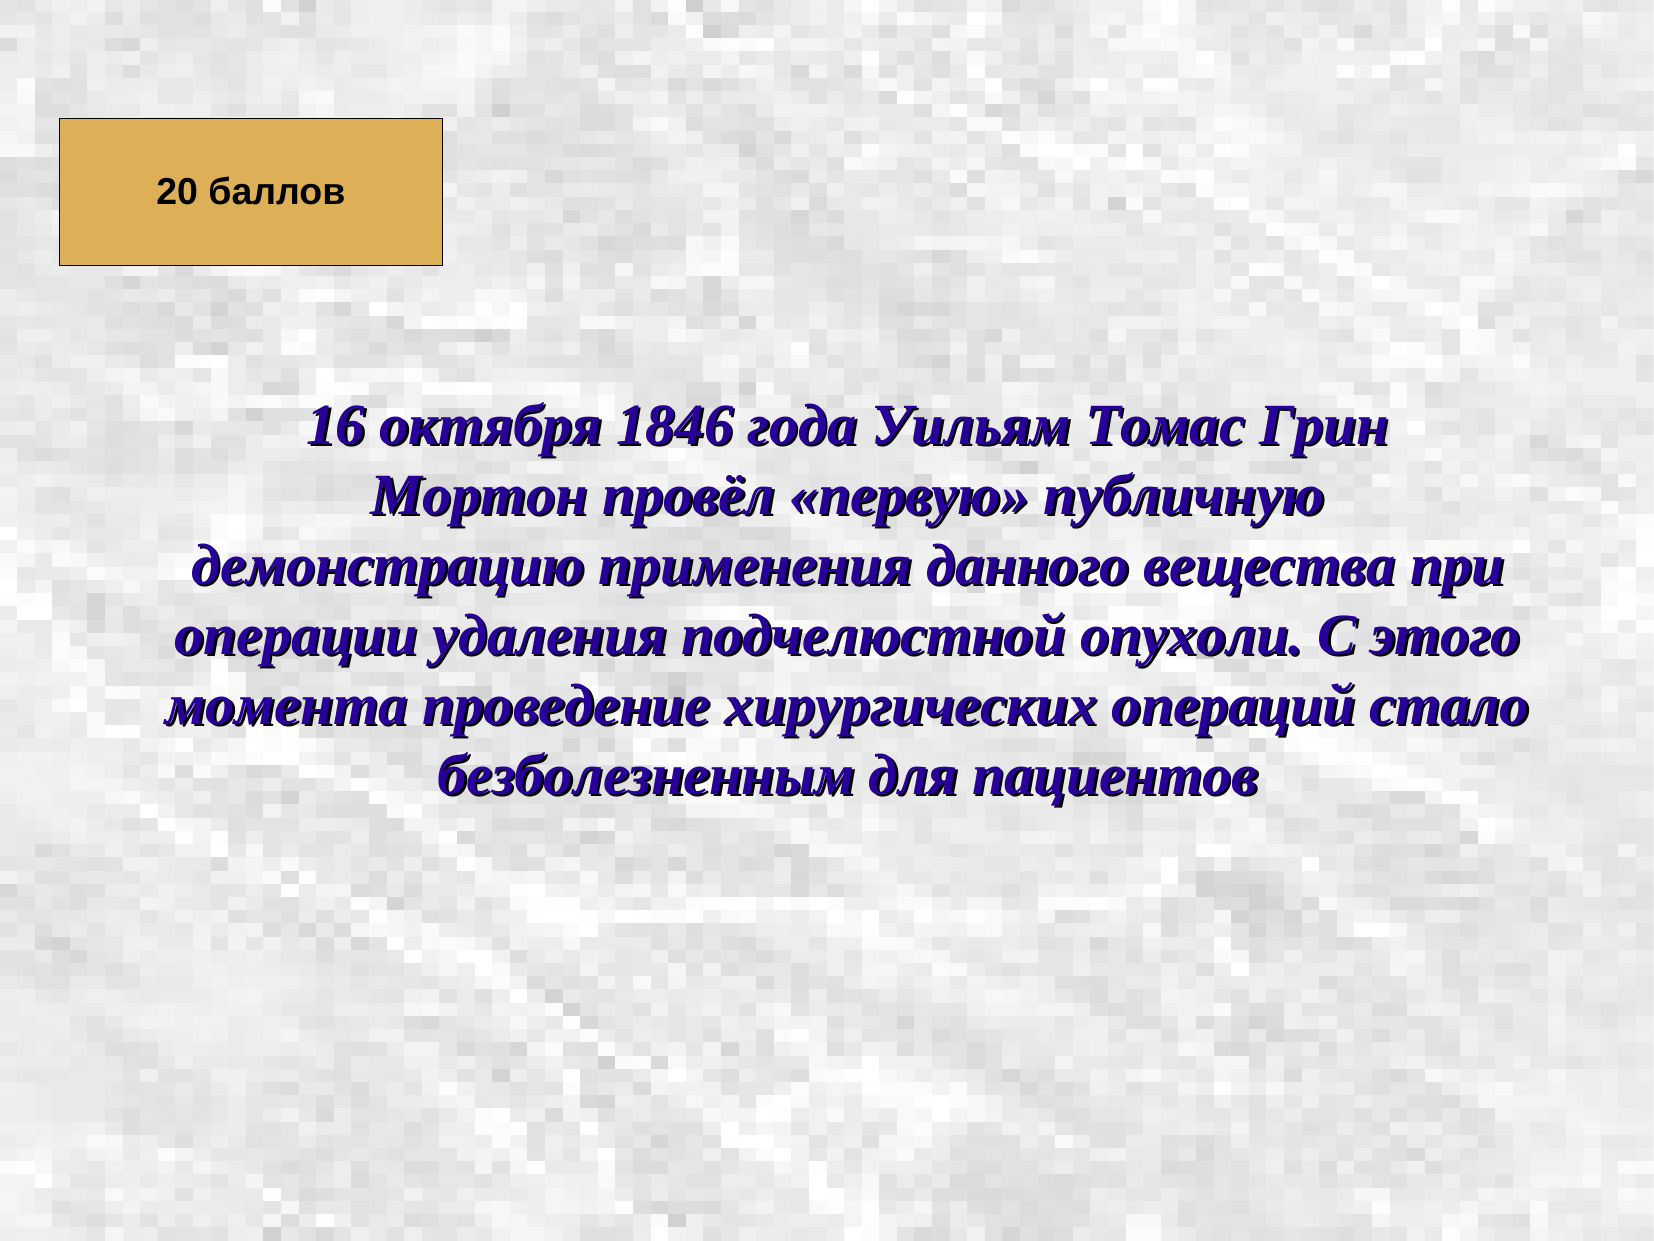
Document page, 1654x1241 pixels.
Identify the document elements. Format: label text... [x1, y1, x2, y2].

text_box 20 баллов [59, 118, 443, 266]
title 16 октября 1846 года Уильям Томас Грин Мортон провёл «первую» публичную демонстрацию применения данного вещества при операции удаления подчелюстной опухоли. С этого момента проведение хирургических операций стало безболезненным для пациентов [141, 383, 1554, 808]
